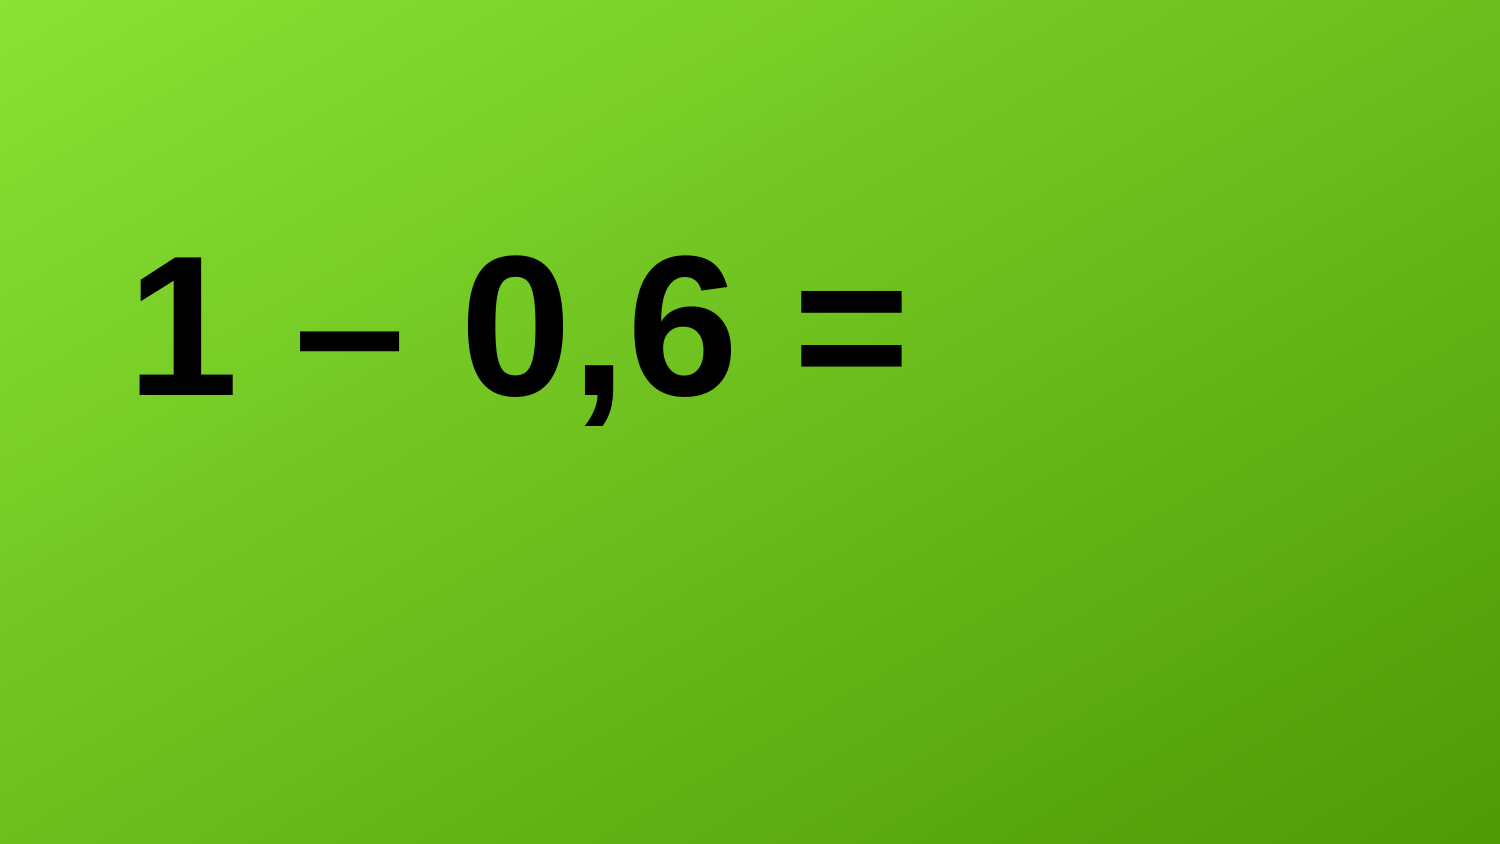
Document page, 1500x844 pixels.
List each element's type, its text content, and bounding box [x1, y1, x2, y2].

title 1 – 0,6 = [112, 259, 1388, 450]
